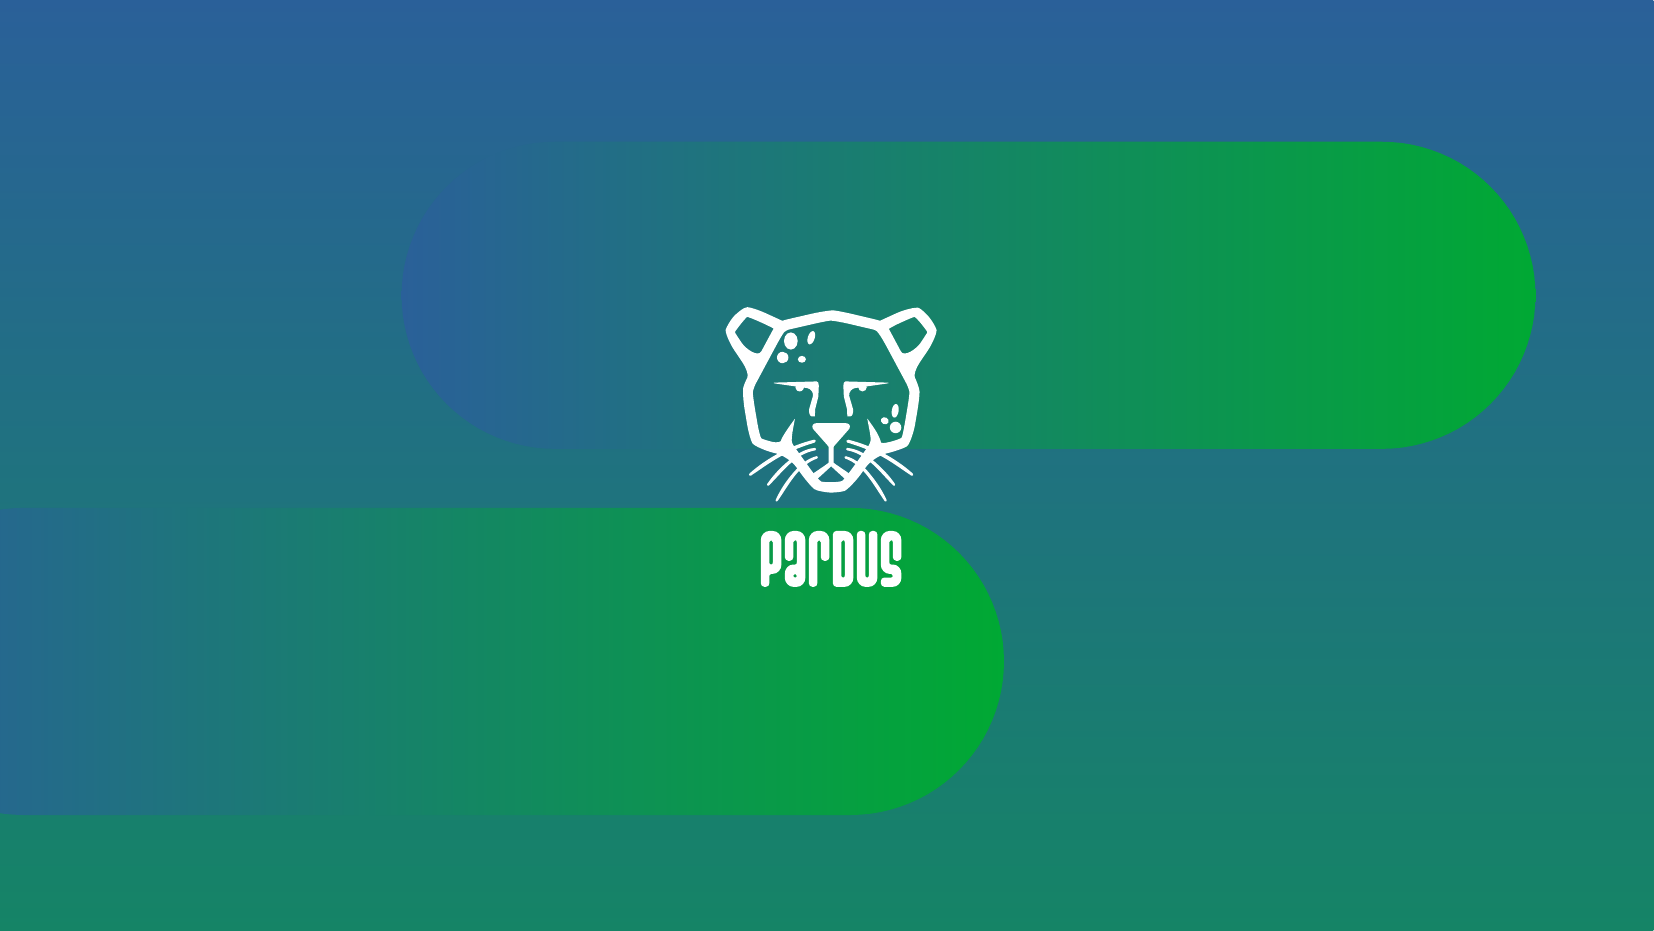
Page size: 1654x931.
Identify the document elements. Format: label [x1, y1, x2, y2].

text_box [401, 141, 1536, 502]
text_box [0, 507, 1004, 816]
